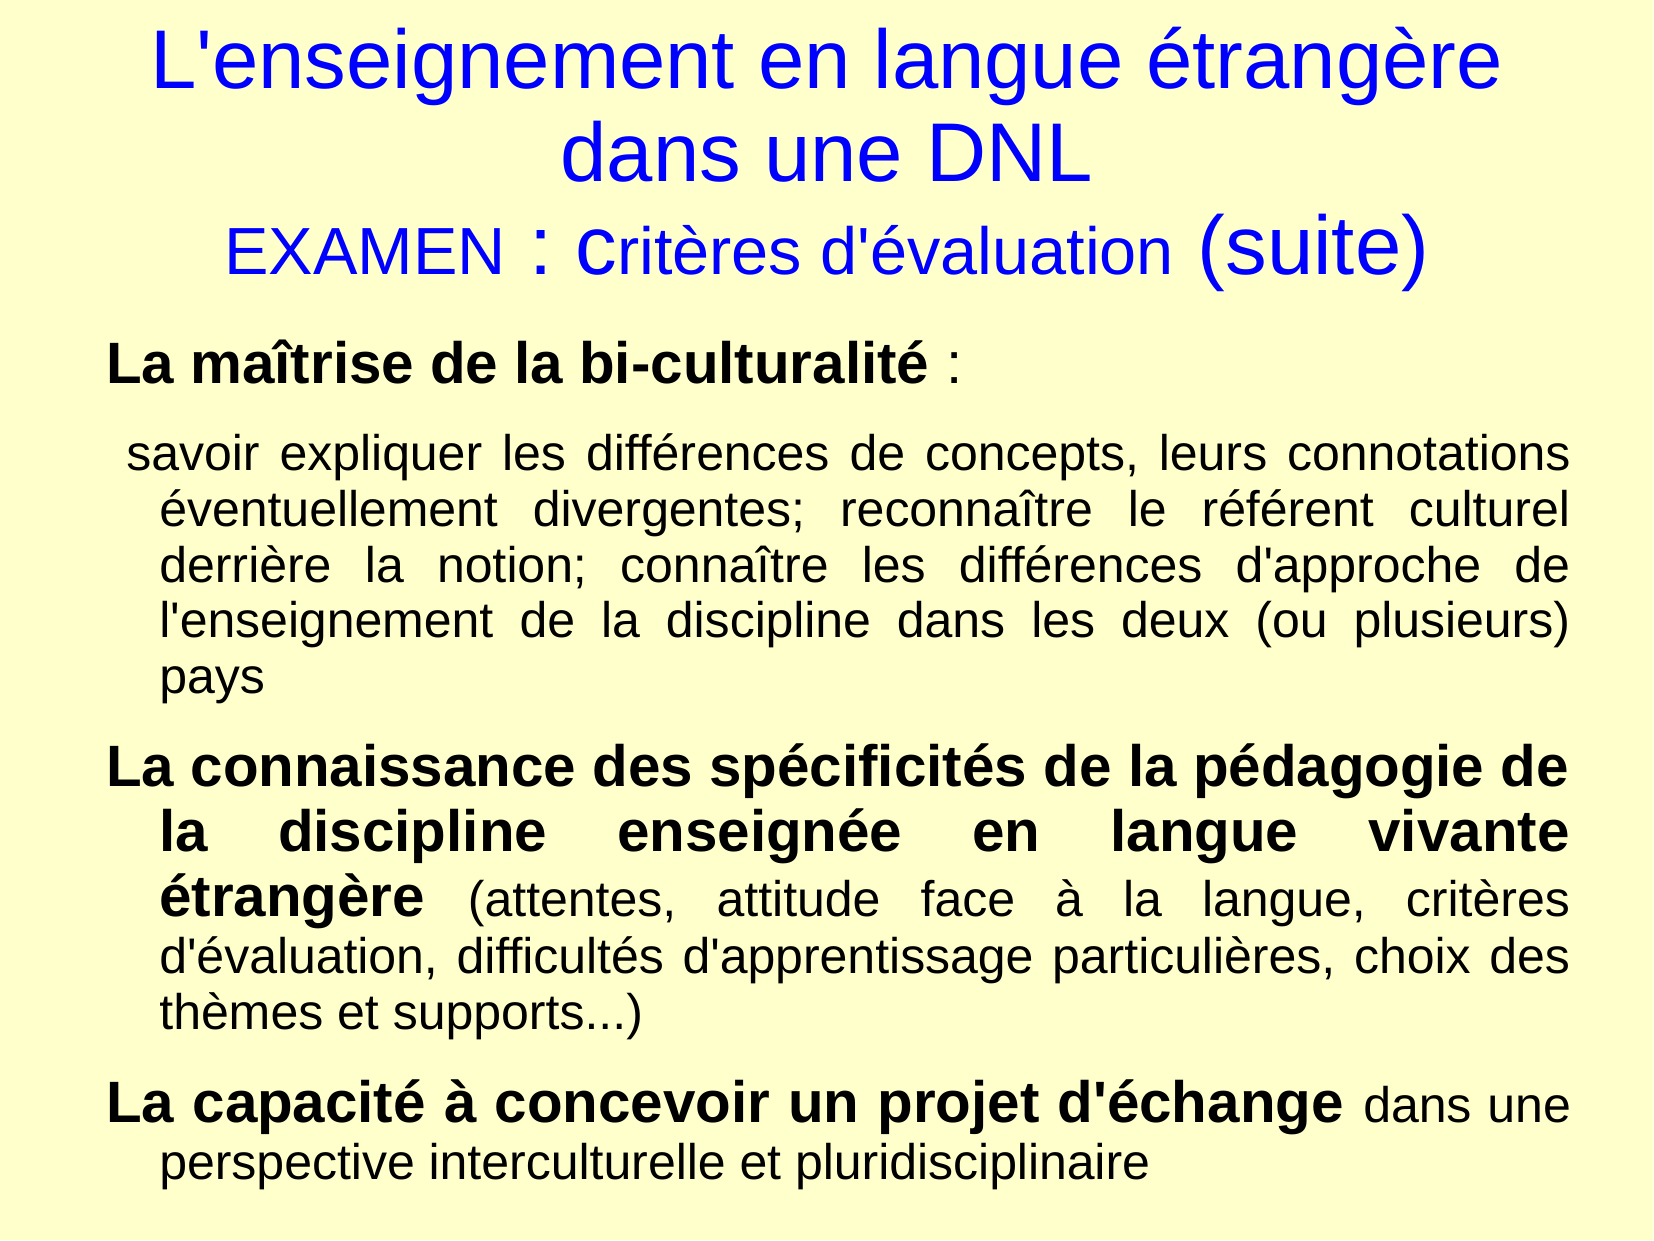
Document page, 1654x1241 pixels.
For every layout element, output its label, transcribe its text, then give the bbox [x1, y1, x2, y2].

title L'enseignement en langue étrangère dans une DNL EXAMEN : critères d'évaluation (suite) [82, 13, 1571, 293]
list La maîtrise de la bi-culturalité : savoir expliquer les différences de concepts, leurs connotations éventuellement divergentes; reconnaître le référent culturel derrière la notion; connaître les différences d'approche de l'enseignement de la discipline dans les deux (ou plusieurs) pays La connaissance des spécificités de la pédagogie de la discipline enseignée en langue vivante étrangère (attentes, attitude face à la langue, critères d'évaluation, difficultés d'apprentissage particulières, choix des thèmes et supports...) La capacité à concevoir un projet d'échange dans une perspective interculturelle et pluridisciplinaire [88, 236, 1571, 1241]
